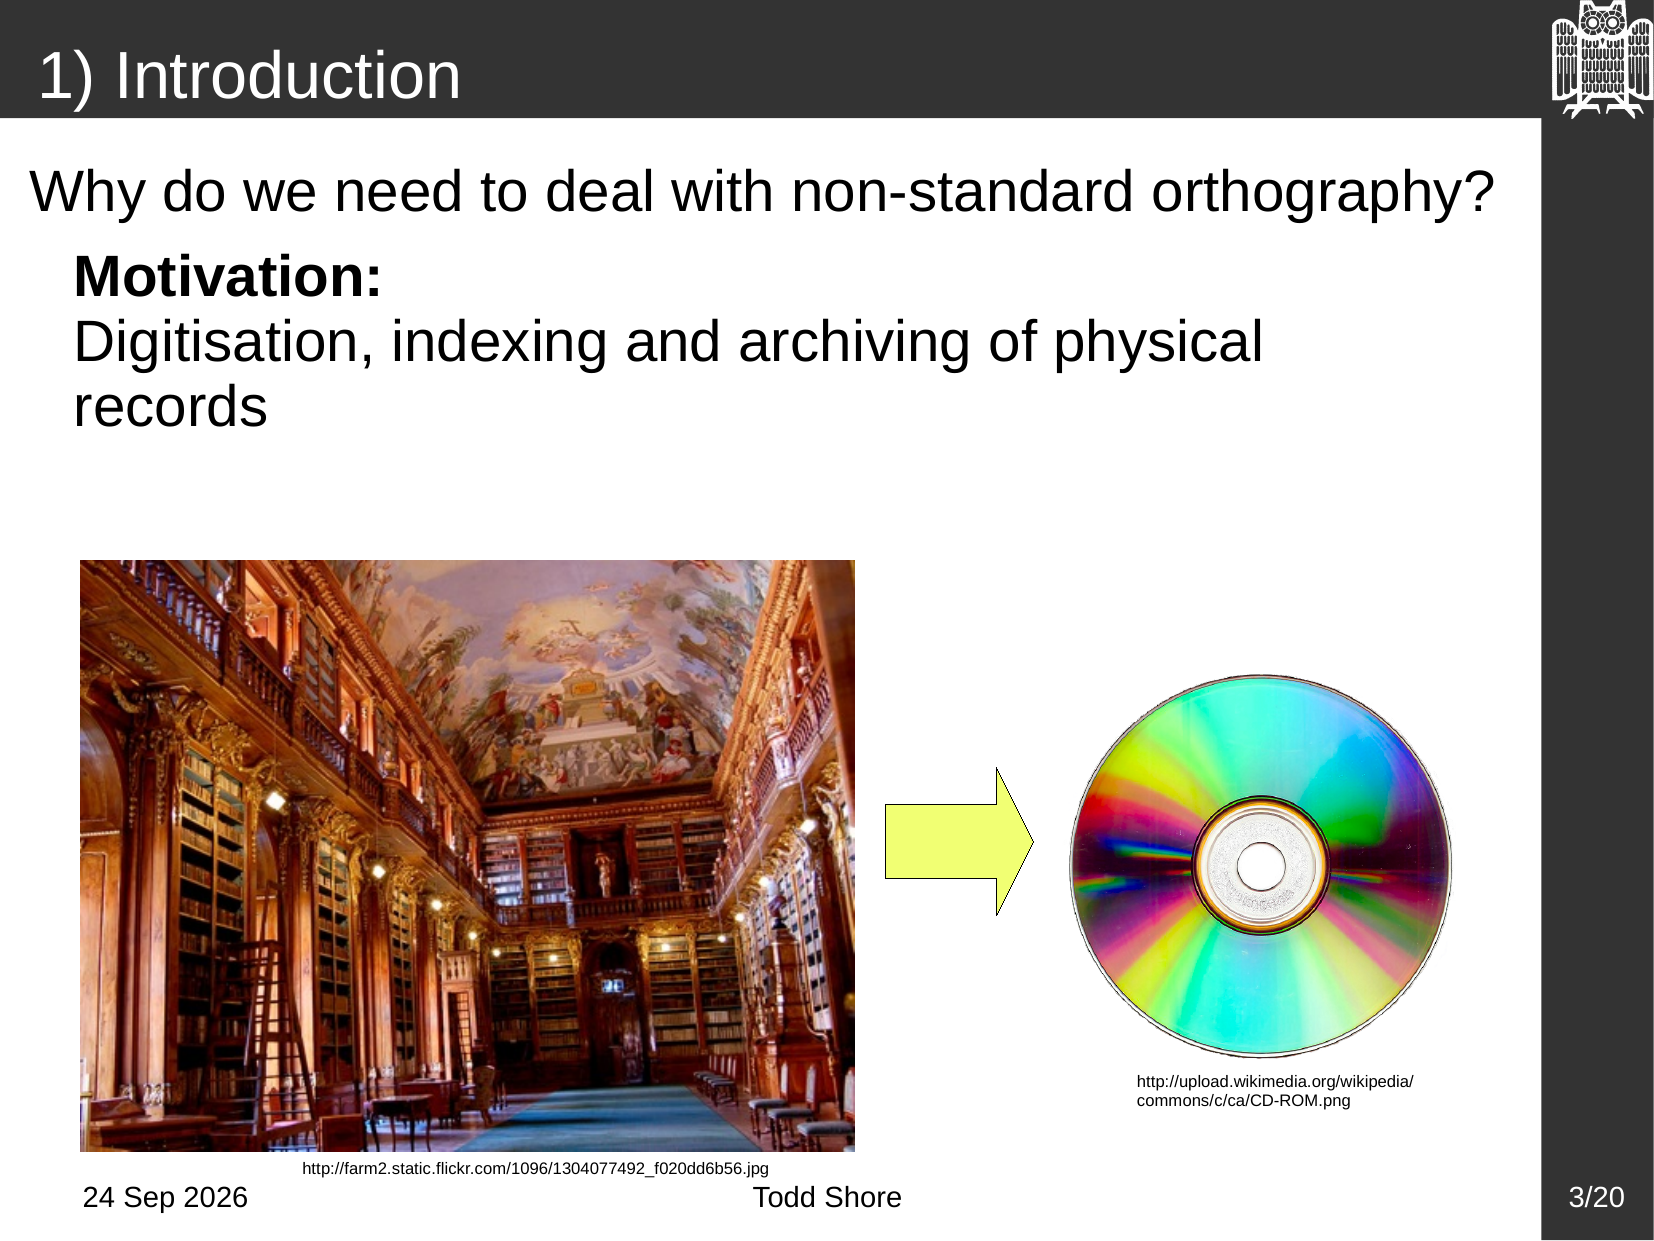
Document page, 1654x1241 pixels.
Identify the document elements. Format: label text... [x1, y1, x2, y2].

text_box http://upload.wikimedia.org/wikipedia/commons/c/ca/CD-ROM.png [1122, 1065, 1447, 1123]
picture [1062, 670, 1456, 1063]
title Why do we need to deal with non-standard orthography? [29, 147, 1518, 237]
text_box 1) Introduction [22, 30, 478, 120]
picture [1552, 0, 1654, 119]
picture [80, 560, 855, 1152]
text_box http://farm2.static.flickr.com/1096/1304077492_f020dd6b56.jpg [287, 1152, 793, 1210]
text_box Motivation: Digitisation, indexing and archiving of physical records [59, 236, 1383, 448]
text_box [885, 767, 1034, 916]
